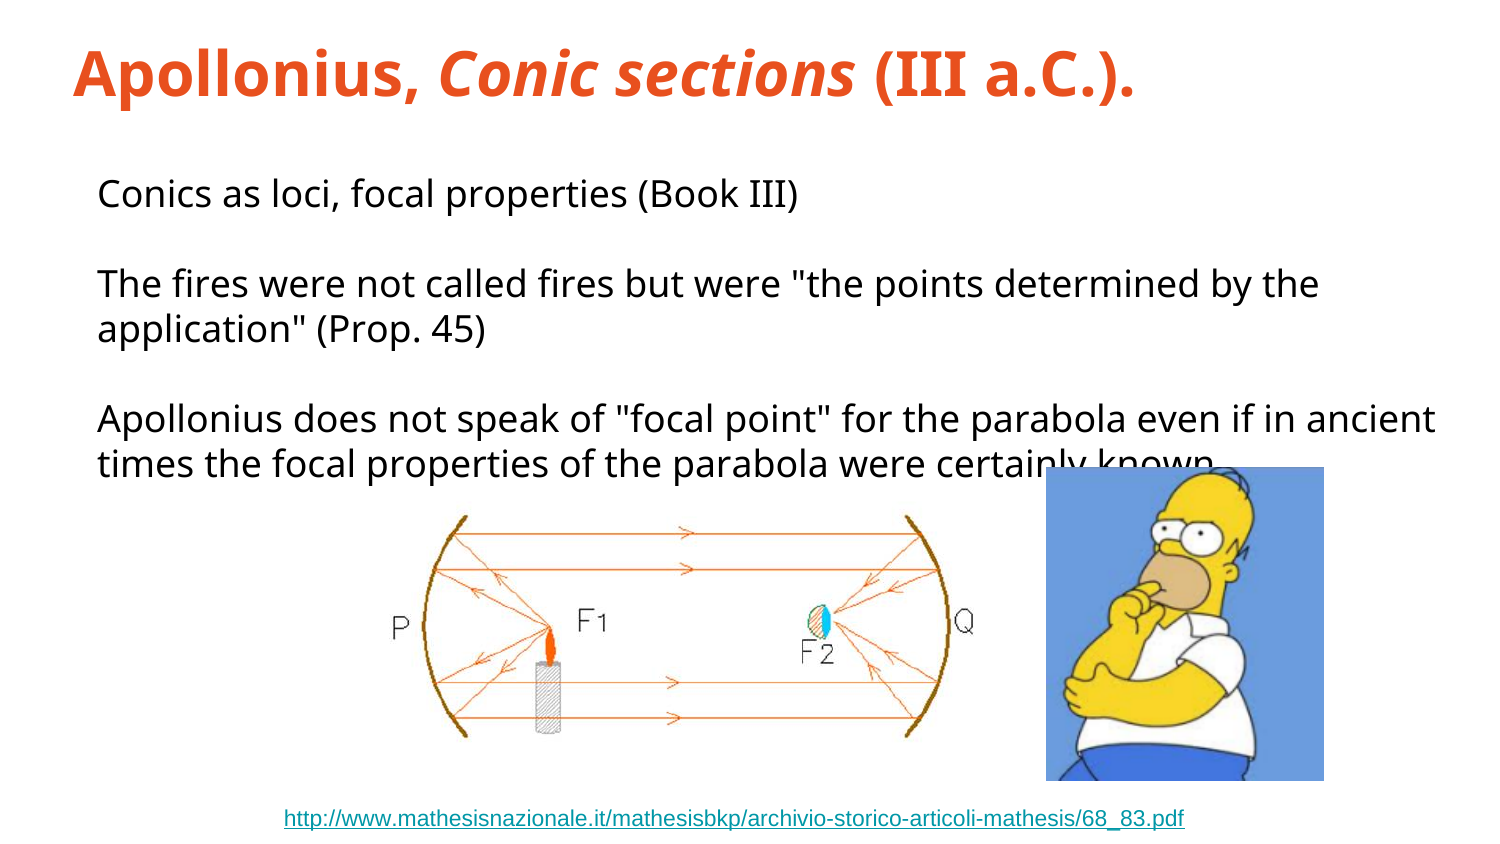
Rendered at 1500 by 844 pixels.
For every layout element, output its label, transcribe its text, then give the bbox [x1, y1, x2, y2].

picture [381, 486, 983, 789]
picture [1046, 467, 1324, 781]
text_box http://www.mathesisnazionale.it/mathesisbkp/archivio-storico-articoli-mathesis/68_83.pdf [269, 788, 1204, 844]
text_box Apollonius, Conic sections (III a.C.). [58, 18, 1338, 152]
text_box Conics as loci, focal properties (Book III) The fires were not called fires but were "the points determined by the application" (Prop. 45) Apollonius does not speak of "focal point" for the parabola even if in ancient times the focal properties of the parabola were certainly known. [82, 154, 1454, 276]
